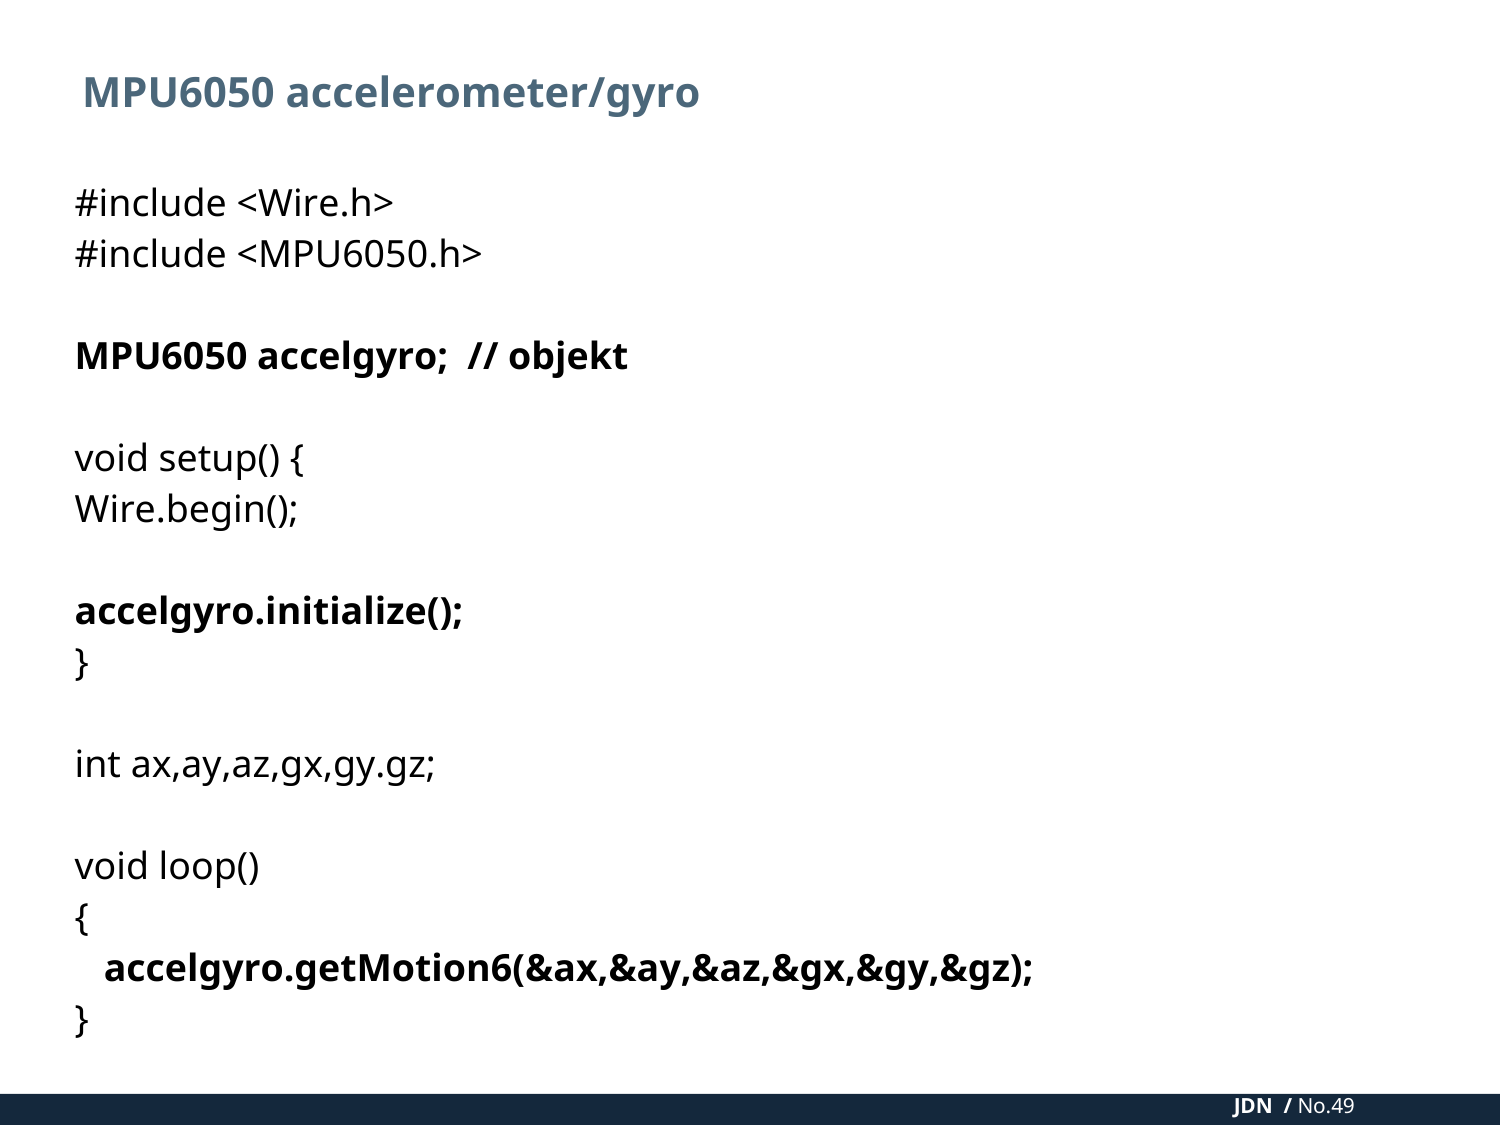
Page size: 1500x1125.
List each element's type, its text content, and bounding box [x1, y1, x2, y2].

list #include <Wire.h> #include <MPU6050.h> MPU6050 accelgyro; // objekt void setup() { Wire.begin(); accelgyro.initialize(); } int ax,ay,az,gx,gy.gz; void loop() { accelgyro.getMotion6(&ax,&ay,&az,&gx,&gy,&gz); } [68, 176, 1462, 1094]
title MPU6050 accelerometer/gyro [67, 34, 1416, 148]
